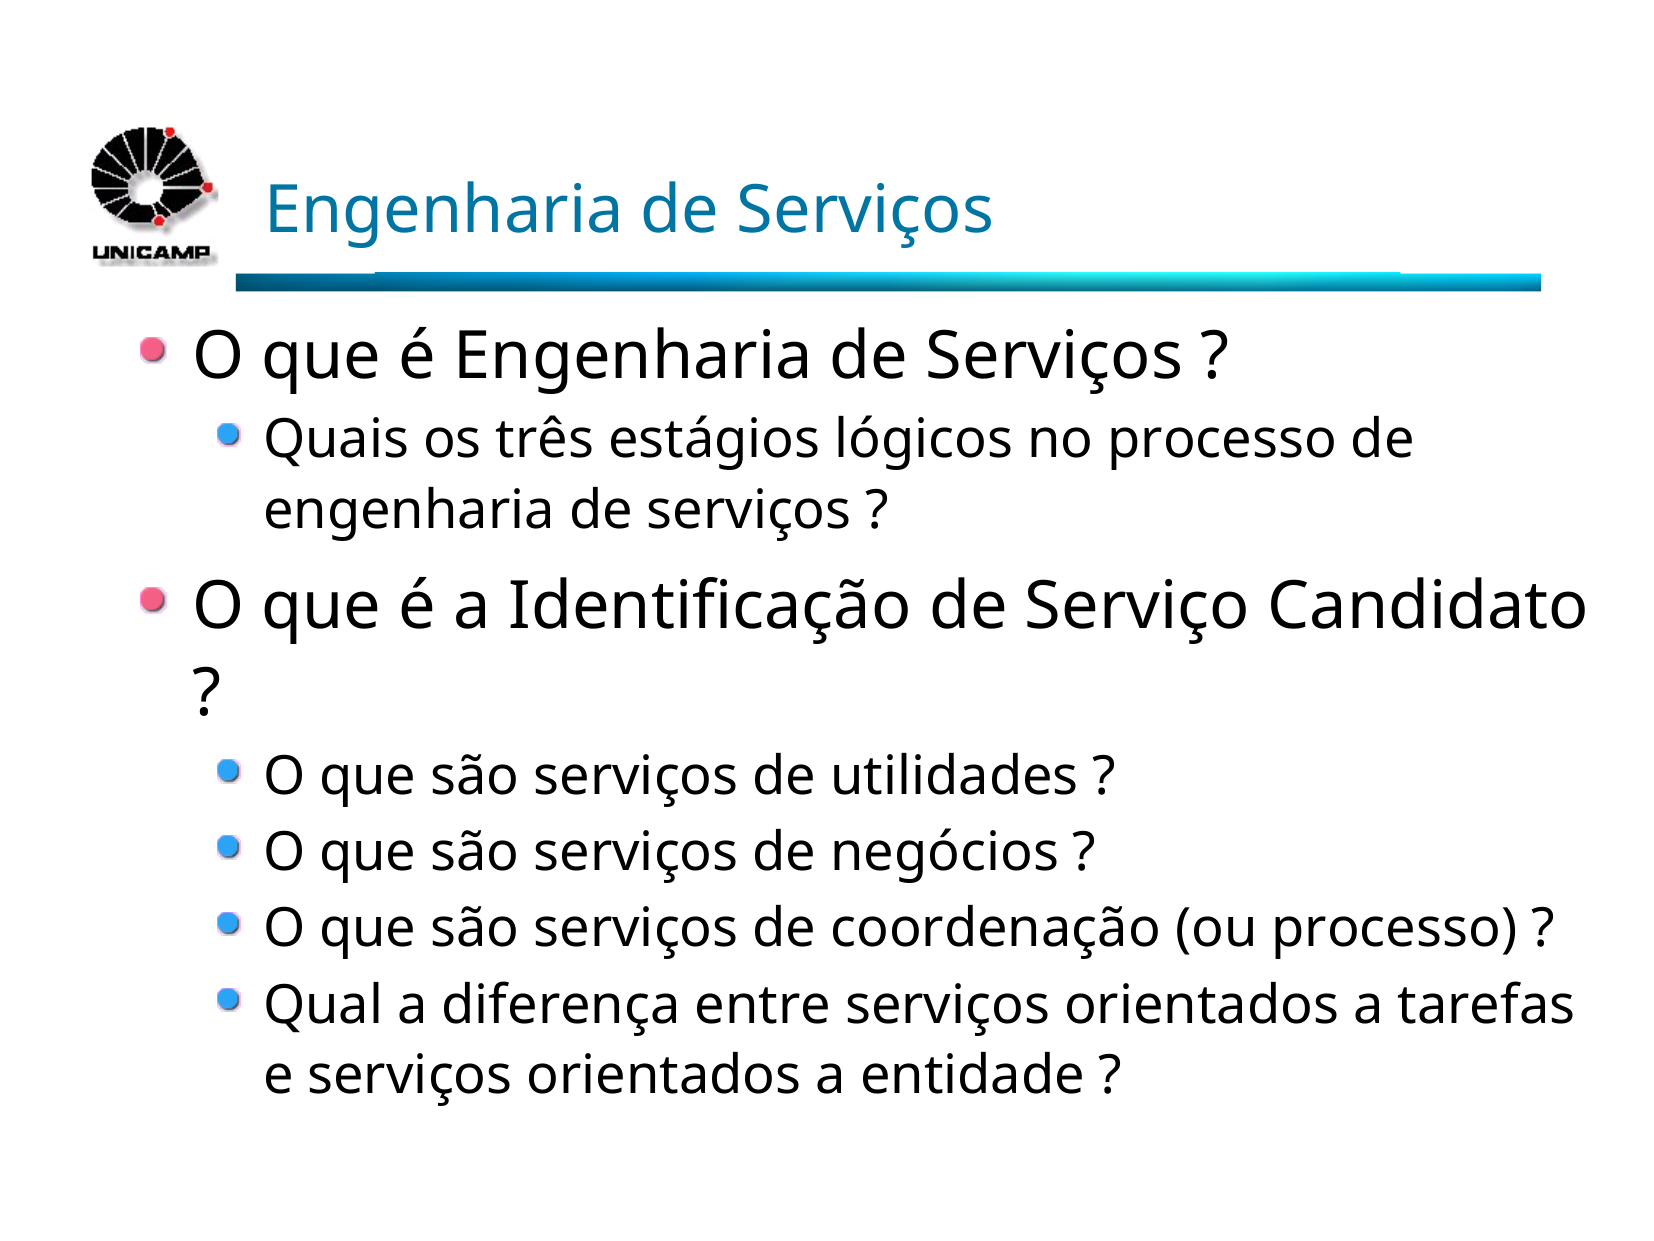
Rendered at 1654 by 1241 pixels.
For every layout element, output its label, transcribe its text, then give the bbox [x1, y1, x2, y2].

title Engenharia de Serviços [264, 57, 1534, 250]
picture [125, 272, 1654, 295]
list O que é Engenharia de Serviços ? Quais os três estágios lógicos no processo de engenharia de serviços ? O que é a Identificação de Serviço Candidato ? O que são serviços de utilidades ? O que são serviços de negócios ? O que são serviços de coordenação (ou processo) ? Qual a diferença entre serviços orientados a tarefas e serviços orientados a entidade ? [121, 309, 1595, 1167]
